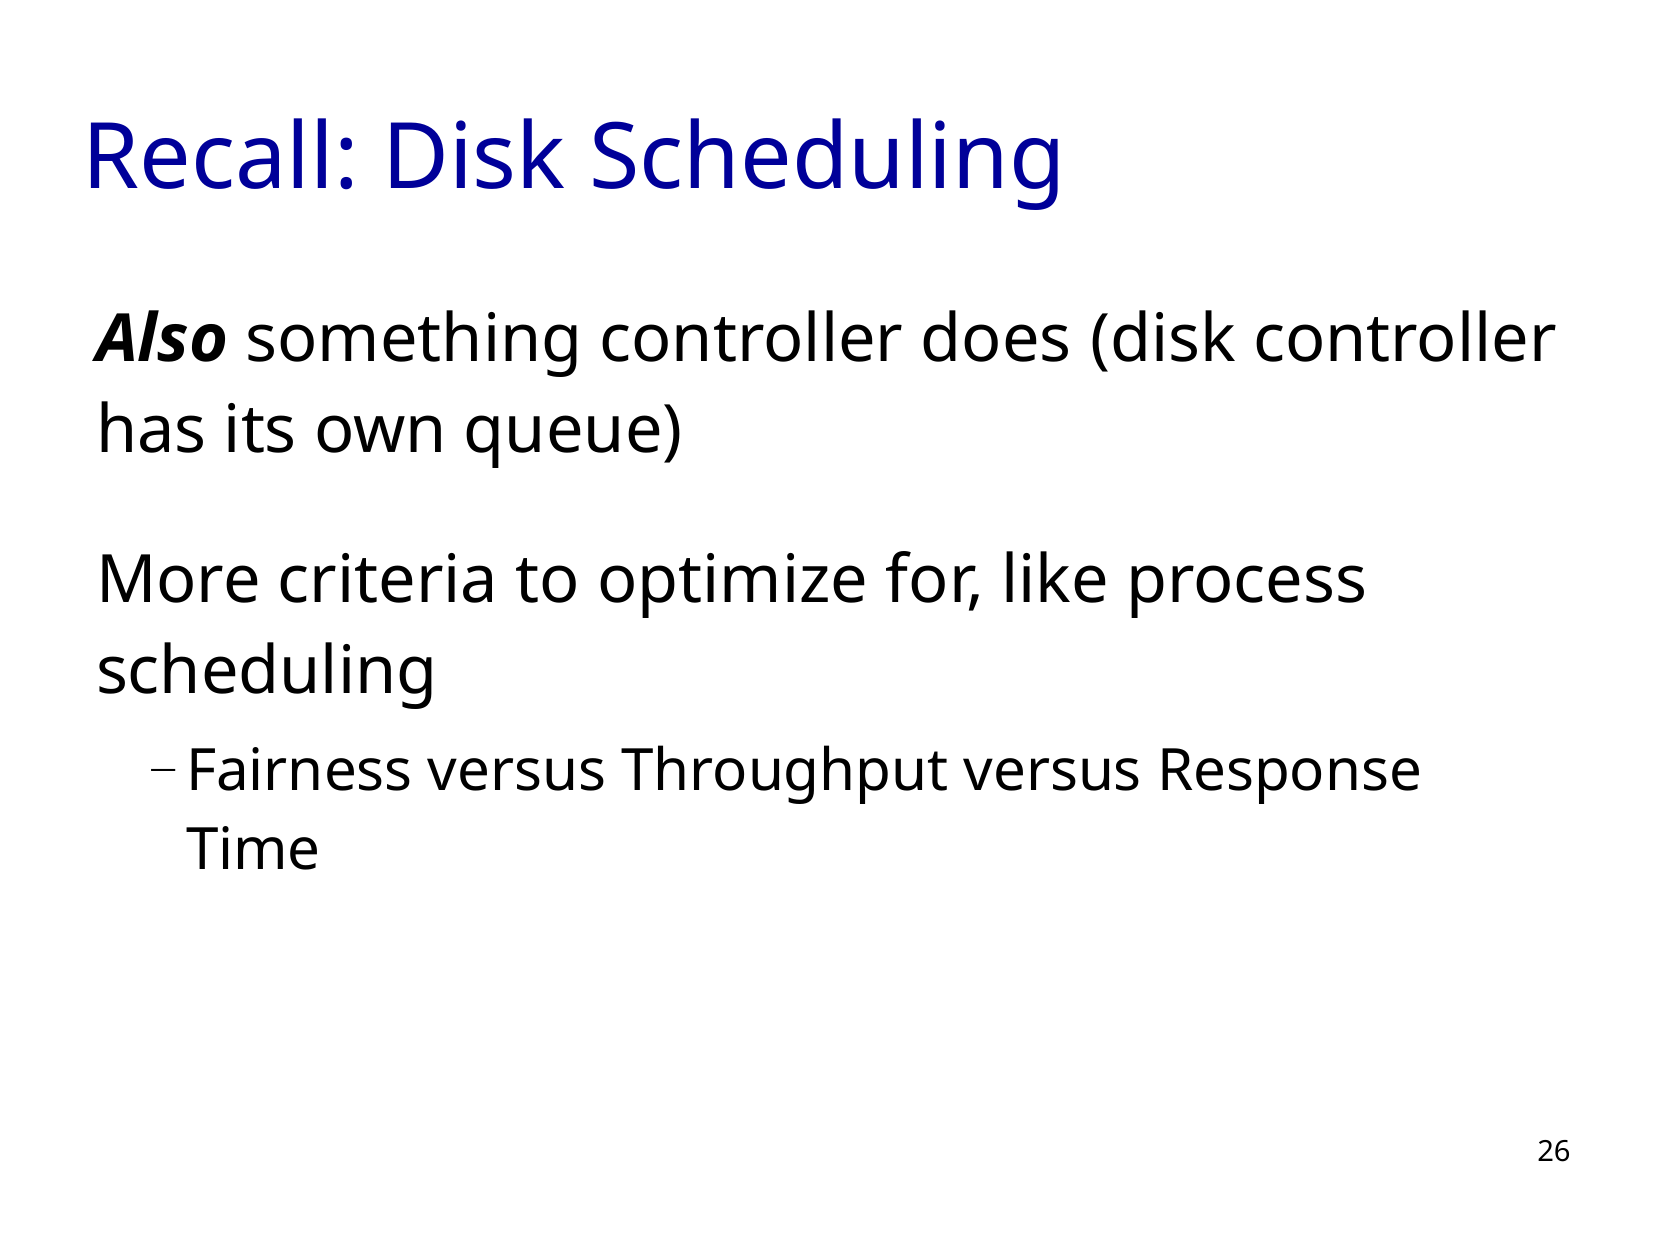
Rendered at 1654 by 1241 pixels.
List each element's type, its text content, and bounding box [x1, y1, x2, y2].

list Also something controller does (disk controller has its own queue) More criteria to optimize for, like process scheduling Fairness versus Throughput versus Response Time [60, 290, 1571, 1096]
title Recall: Disk Scheduling [82, 49, 1571, 257]
